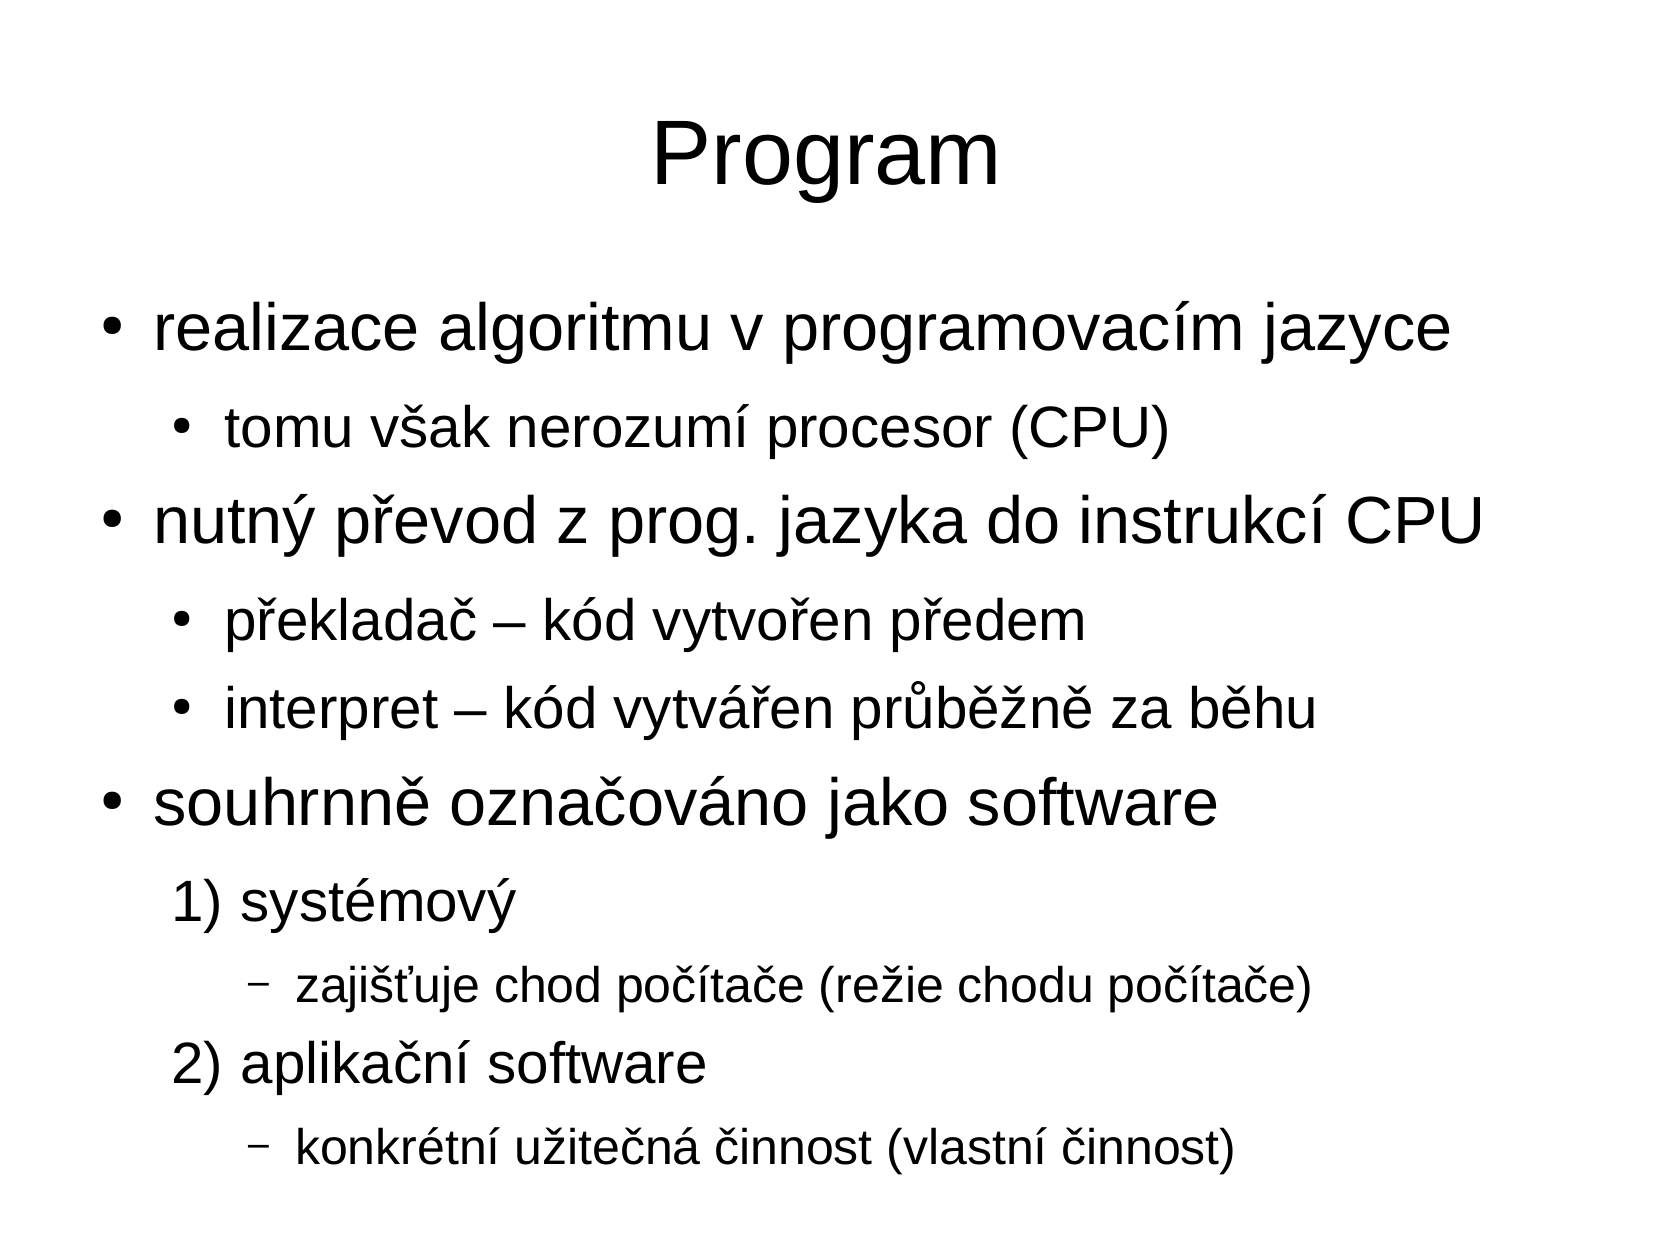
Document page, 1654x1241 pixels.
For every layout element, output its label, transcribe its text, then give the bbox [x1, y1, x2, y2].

list realizace algoritmu v programovacím jazyce tomu však nerozumí procesor (CPU) nutný převod z prog. jazyka do instrukcí CPU překladač – kód vytvořen předem interpret – kód vytvářen průběžně za běhu souhrnně označováno jako software systémový zajišťuje chod počítače (režie chodu počítače) aplikační software konkrétní užitečná činnost (vlastní činnost) [82, 290, 1571, 1176]
title Program [82, 56, 1571, 250]
